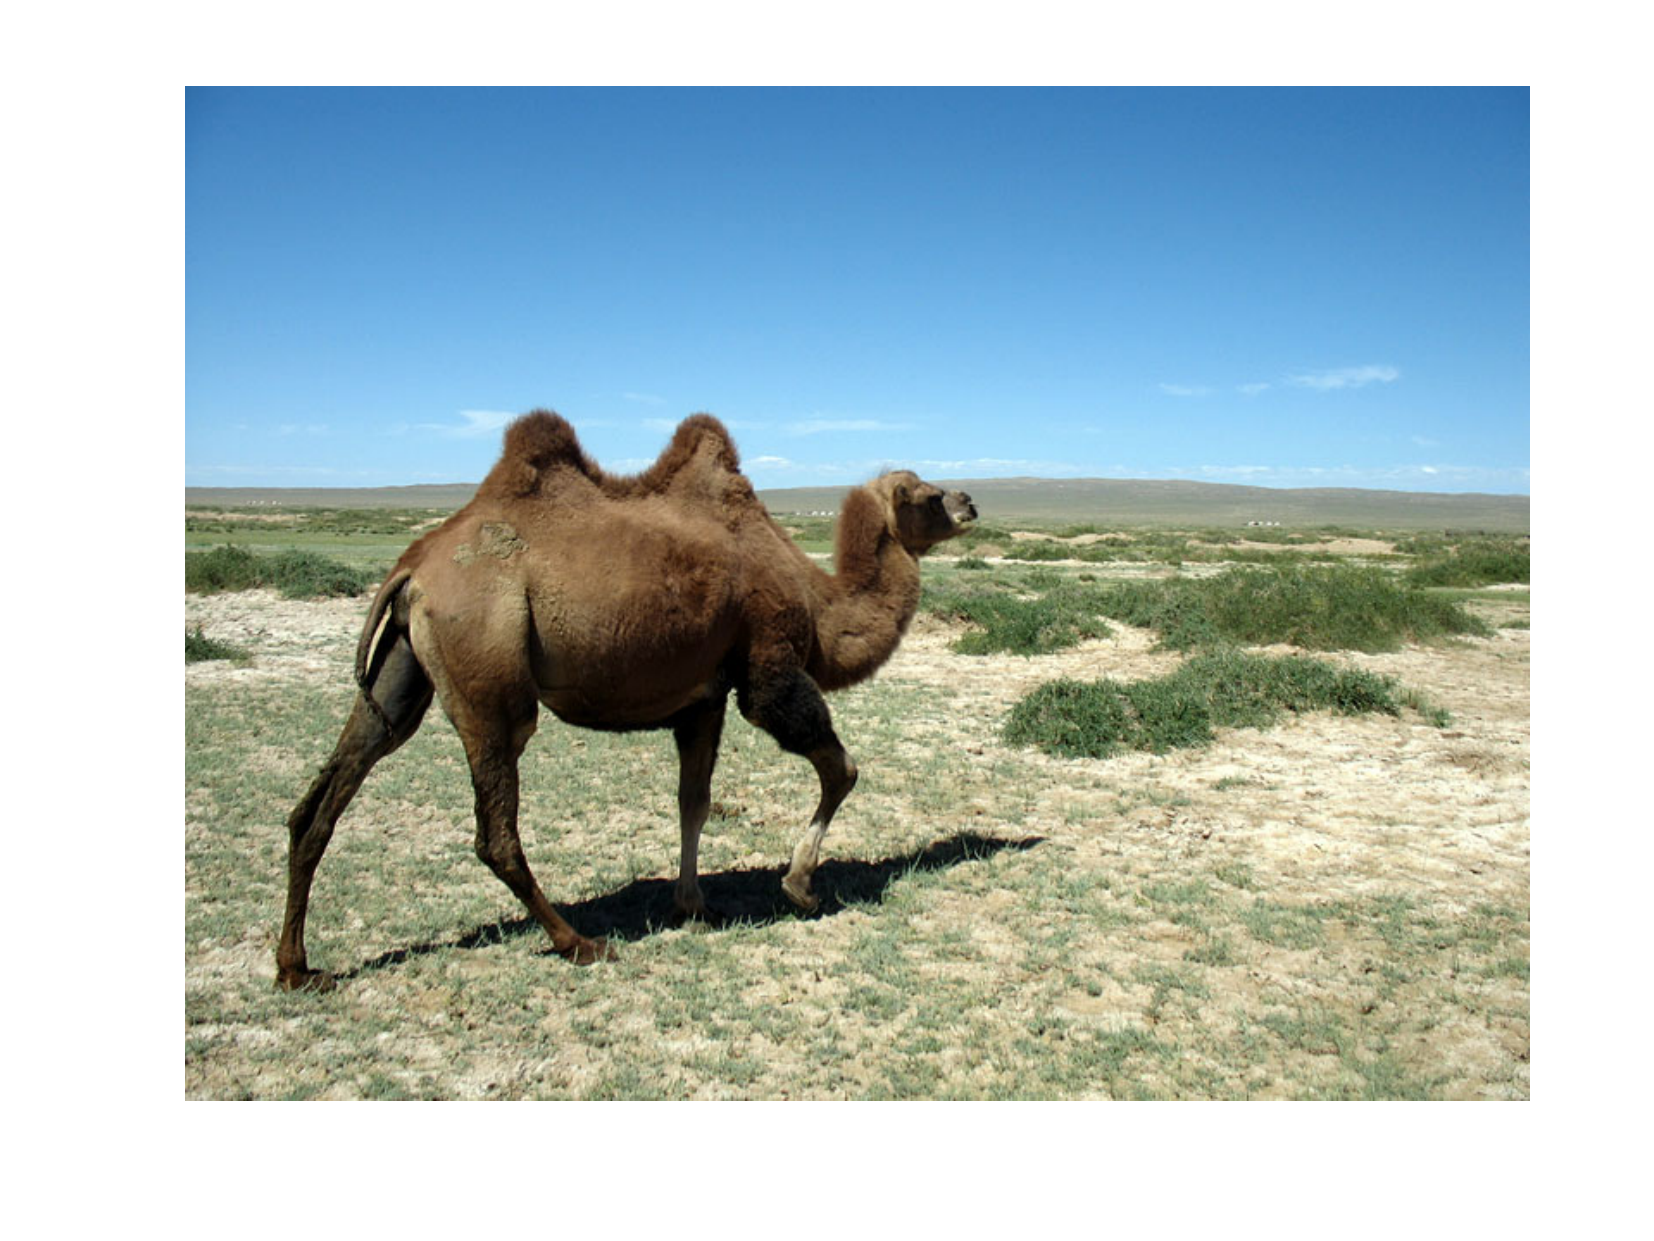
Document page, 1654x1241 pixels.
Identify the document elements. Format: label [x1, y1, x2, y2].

picture [185, 86, 1530, 1101]
